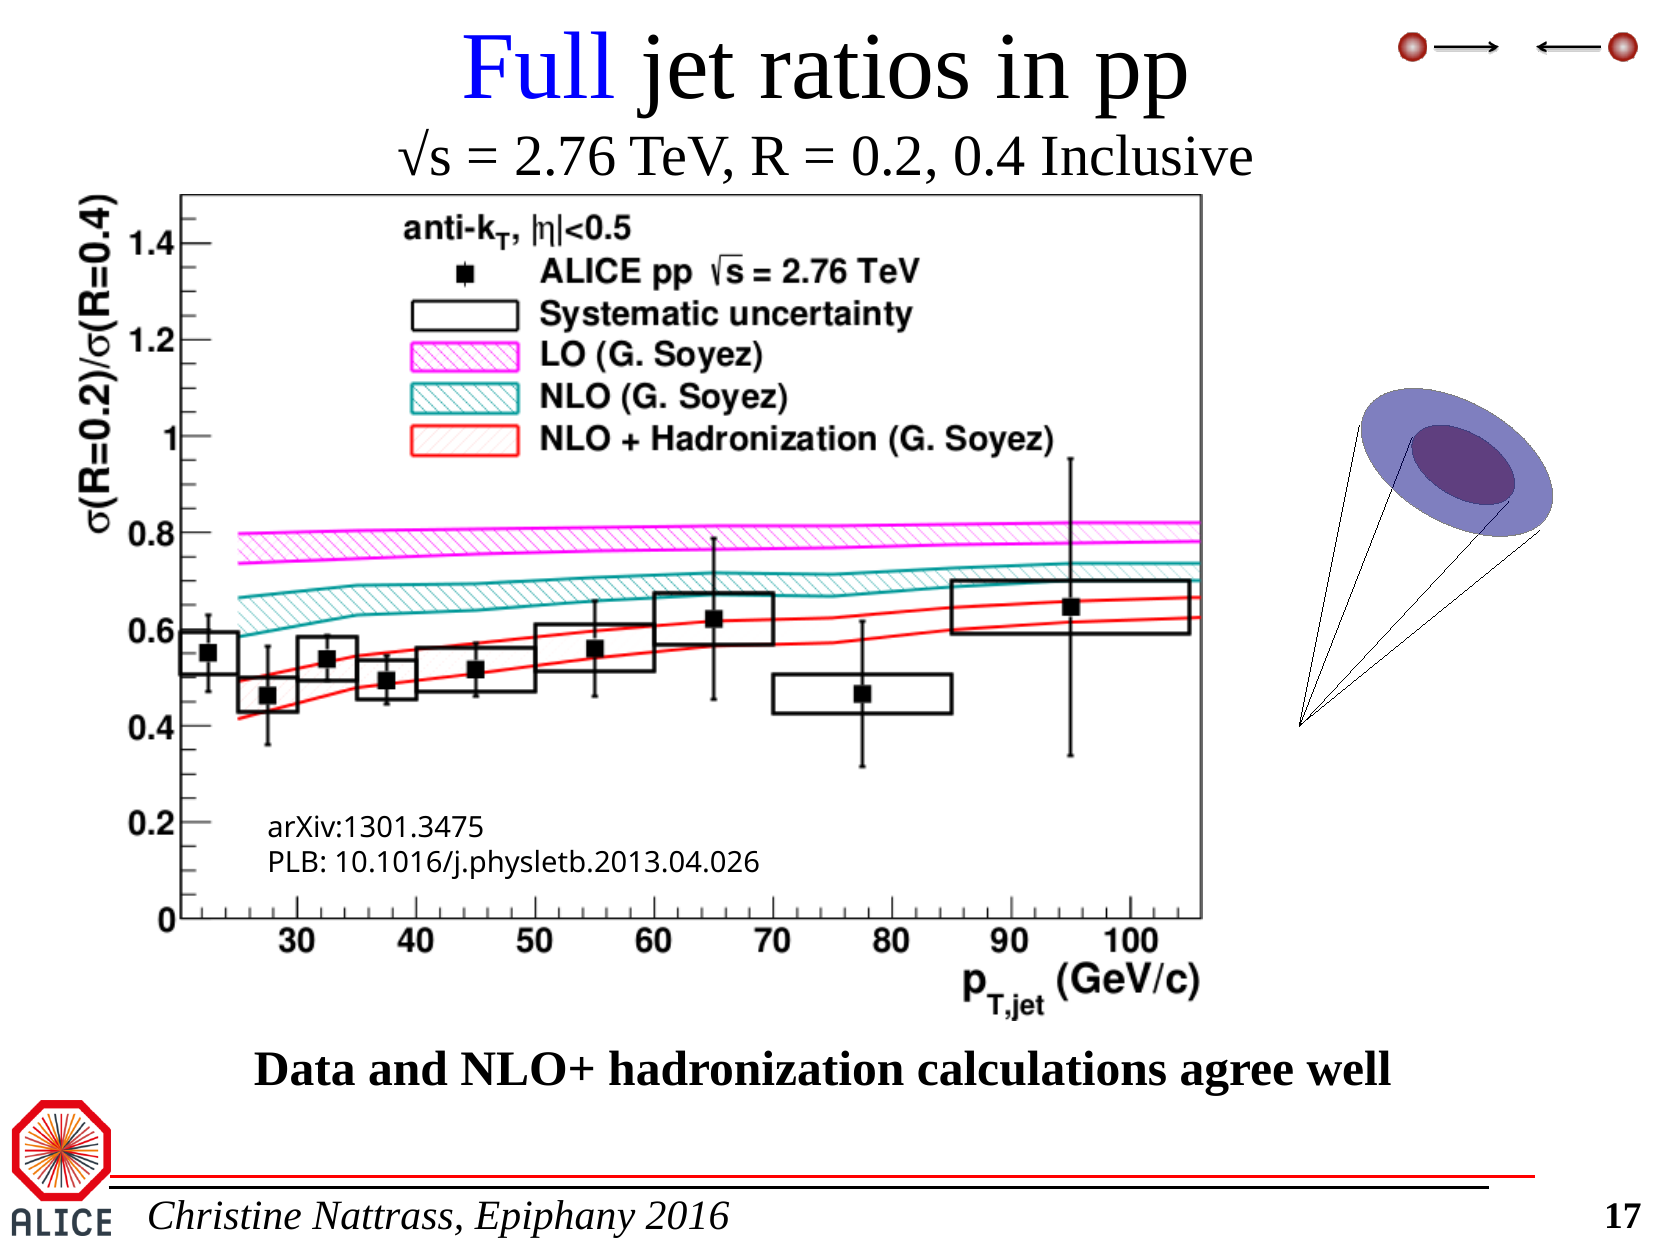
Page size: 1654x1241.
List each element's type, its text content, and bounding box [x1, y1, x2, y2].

title Full jet ratios in pp √s = 2.76 TeV, R = 0.2, 0.4 Inclusive [99, 19, 1554, 196]
text_box Data and NLO+ hadronization calculations agree well [57, 1033, 1588, 1227]
picture [1394, 0, 1641, 209]
picture [78, 194, 1203, 1021]
picture [11, 1100, 111, 1236]
text_box [1361, 388, 1553, 537]
text_box arXiv:1301.3475 PLB: 10.1016/j.physletb.2013.04.026 [252, 801, 776, 887]
